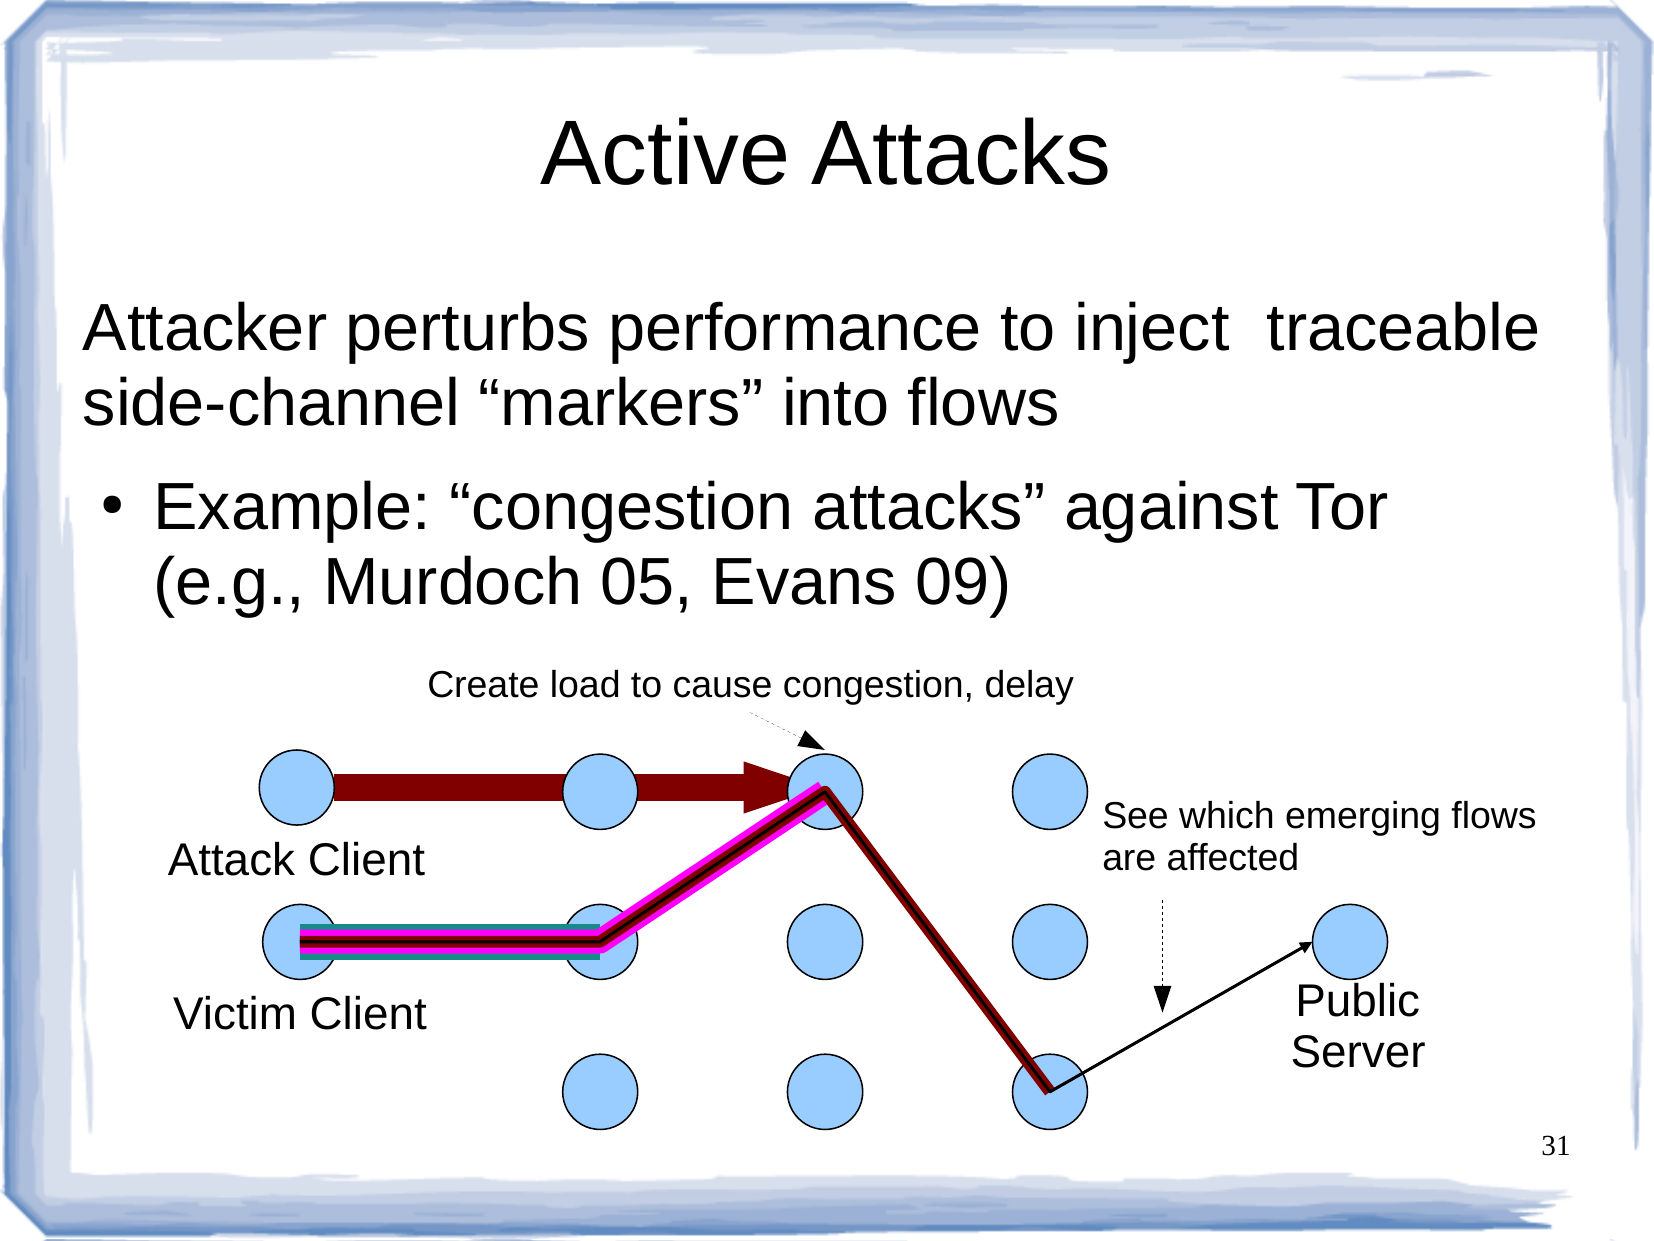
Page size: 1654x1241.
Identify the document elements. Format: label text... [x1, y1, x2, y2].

text_box [567, 904, 622, 926]
text_box Victim Client [150, 979, 451, 1106]
text_box [259, 750, 335, 824]
text_box [802, 806, 842, 830]
text_box [264, 952, 334, 979]
text_box [1012, 904, 1088, 980]
text_box [1012, 1066, 1088, 1130]
text_box [562, 754, 638, 830]
text_box [1033, 1054, 1082, 1087]
text_box [787, 1054, 863, 1130]
text_box Create load to cause congestion, delay [412, 655, 1238, 713]
text_box [1012, 754, 1088, 830]
text_box Public Server [1199, 965, 1501, 1092]
text_box [787, 754, 863, 817]
text_box [787, 904, 863, 980]
picture [0, 0, 1654, 1241]
text_box [562, 1054, 638, 1130]
text_box [1312, 904, 1388, 965]
title Active Attacks [82, 49, 1571, 257]
text_box [567, 932, 638, 980]
list Attacker perturbs performance to inject traceable side-channel “markers” into flows Example: “congestion attacks” against Tor (e.g., Murdoch 05, Evans 09) [82, 290, 1571, 618]
text_box See which emerging flows are affected [1087, 787, 1576, 901]
text_box Attack Client [146, 824, 447, 952]
